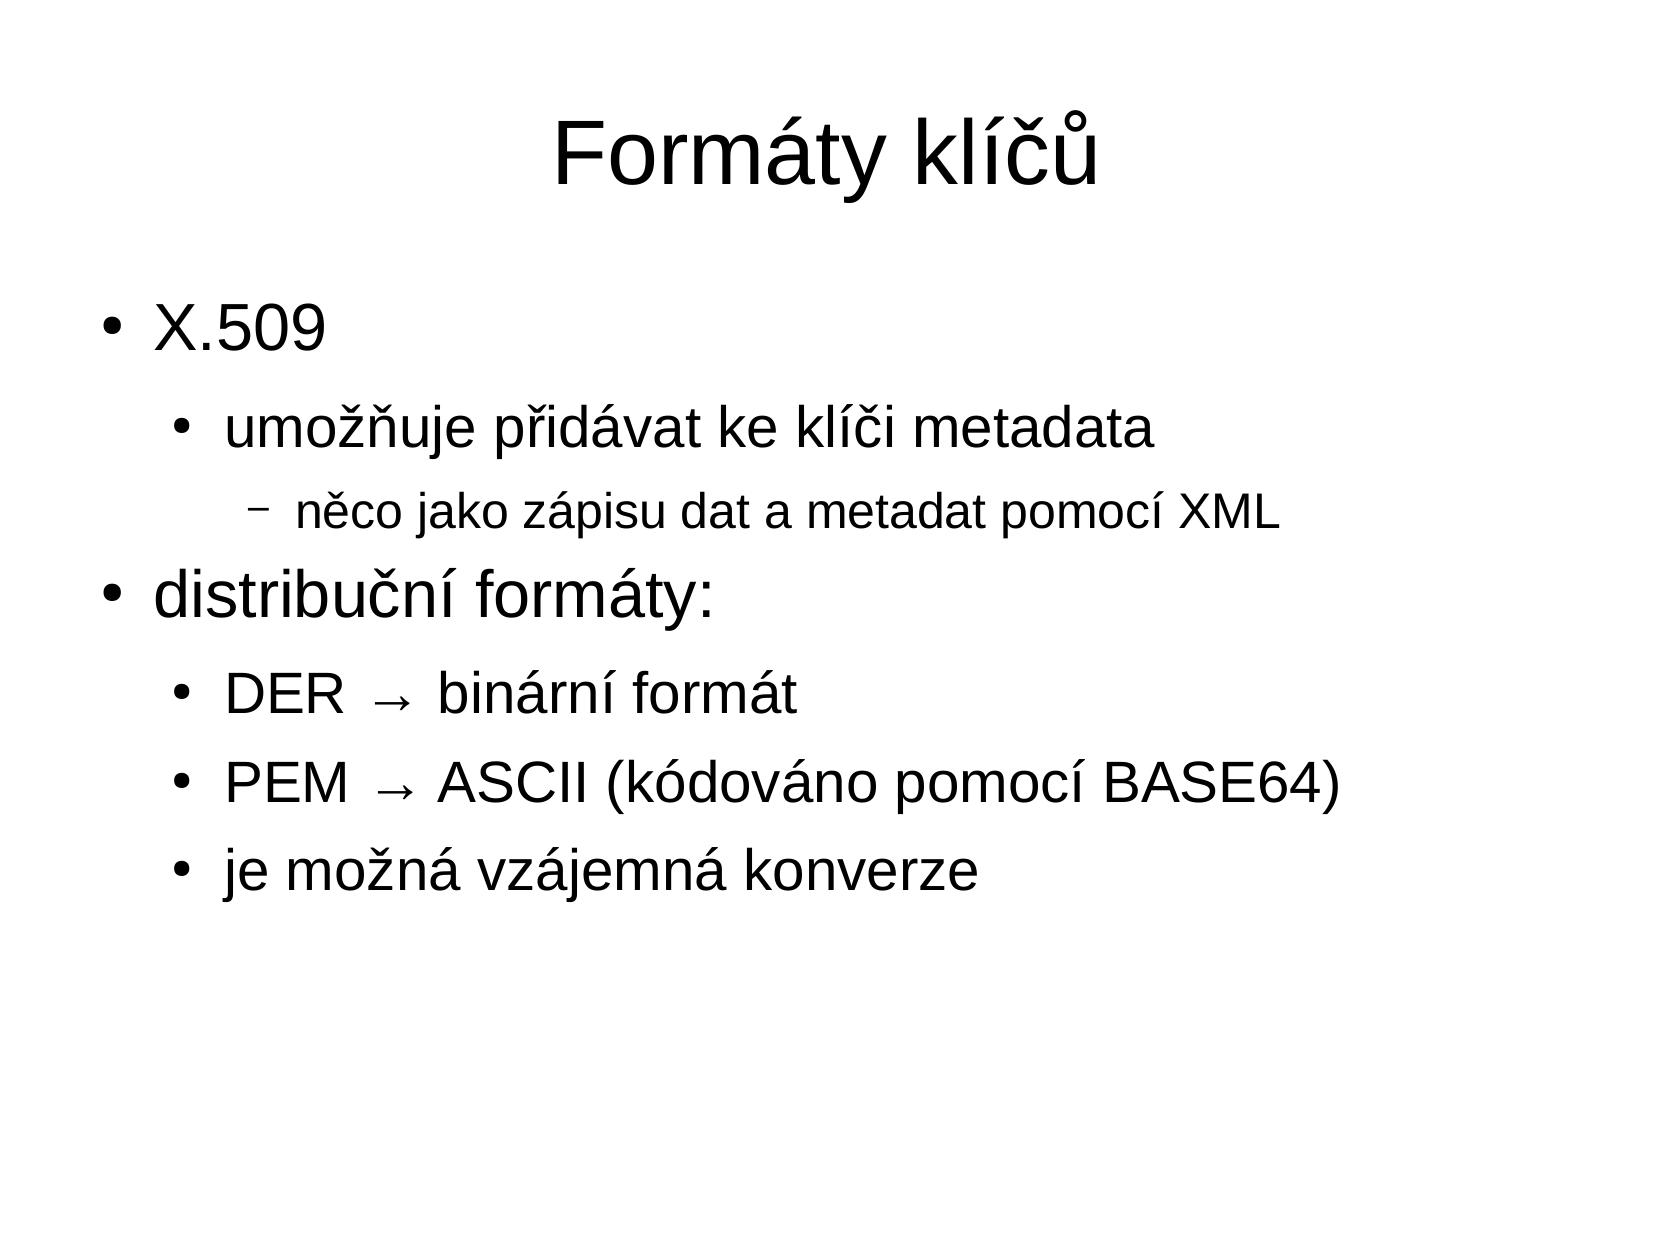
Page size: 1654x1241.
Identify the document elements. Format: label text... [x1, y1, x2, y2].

title Formáty klíčů [82, 49, 1571, 257]
list X.509 umožňuje přidávat ke klíči metadata něco jako zápisu dat a metadat pomocí XML distribuční formáty: DER → binární formát PEM → ASCII (kódováno pomocí BASE64) je možná vzájemná konverze [82, 290, 1571, 1010]
